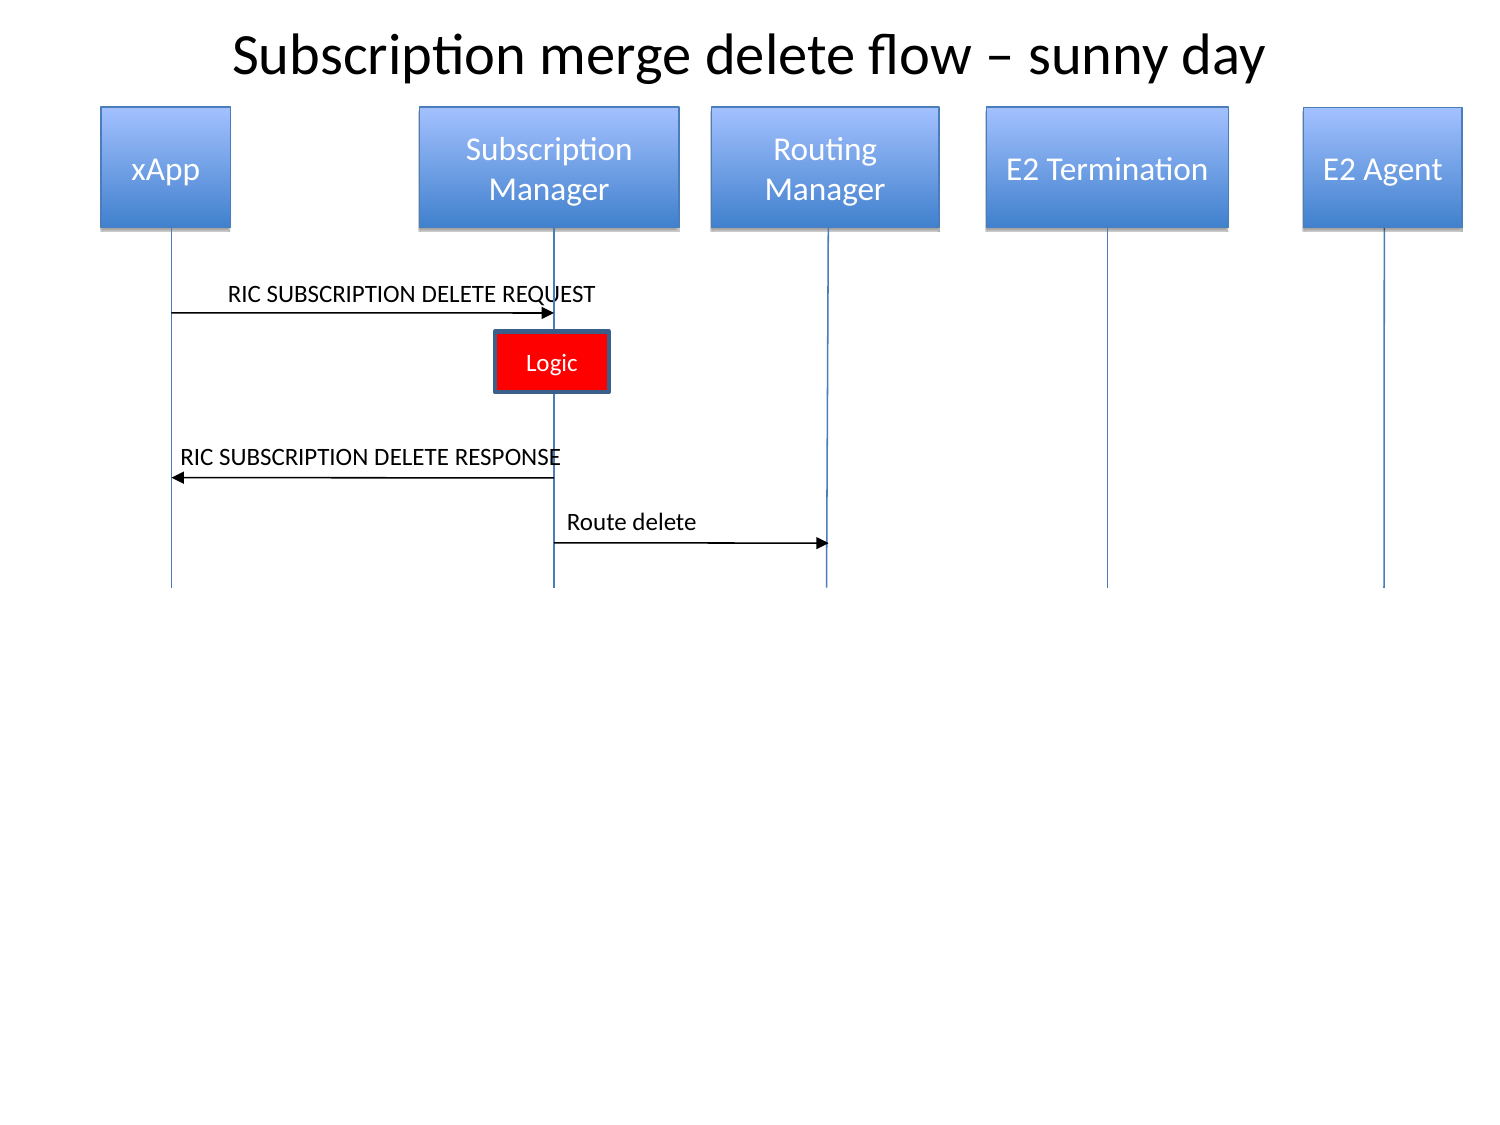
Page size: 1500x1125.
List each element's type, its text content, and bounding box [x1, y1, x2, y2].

text_box Routing Manager [711, 107, 939, 228]
title Subscription merge delete flow – sunny day [75, 7, 1425, 95]
text_box RIC SUBSCRIPTION DELETE REQUEST [555, 269, 612, 315]
text_box RIC SUBSCRIPTION DELETE REQUEST [213, 269, 553, 312]
text_box RIC SUBSCRIPTION DELETE RESPONSE [165, 433, 680, 478]
text_box Route delete [552, 498, 774, 544]
text_box Logic [494, 331, 609, 392]
text_box E2 Termination [986, 107, 1229, 228]
text_box xApp [101, 107, 231, 228]
text_box E2 Agent [1303, 107, 1463, 228]
text_box Subscription Manager [419, 107, 680, 228]
